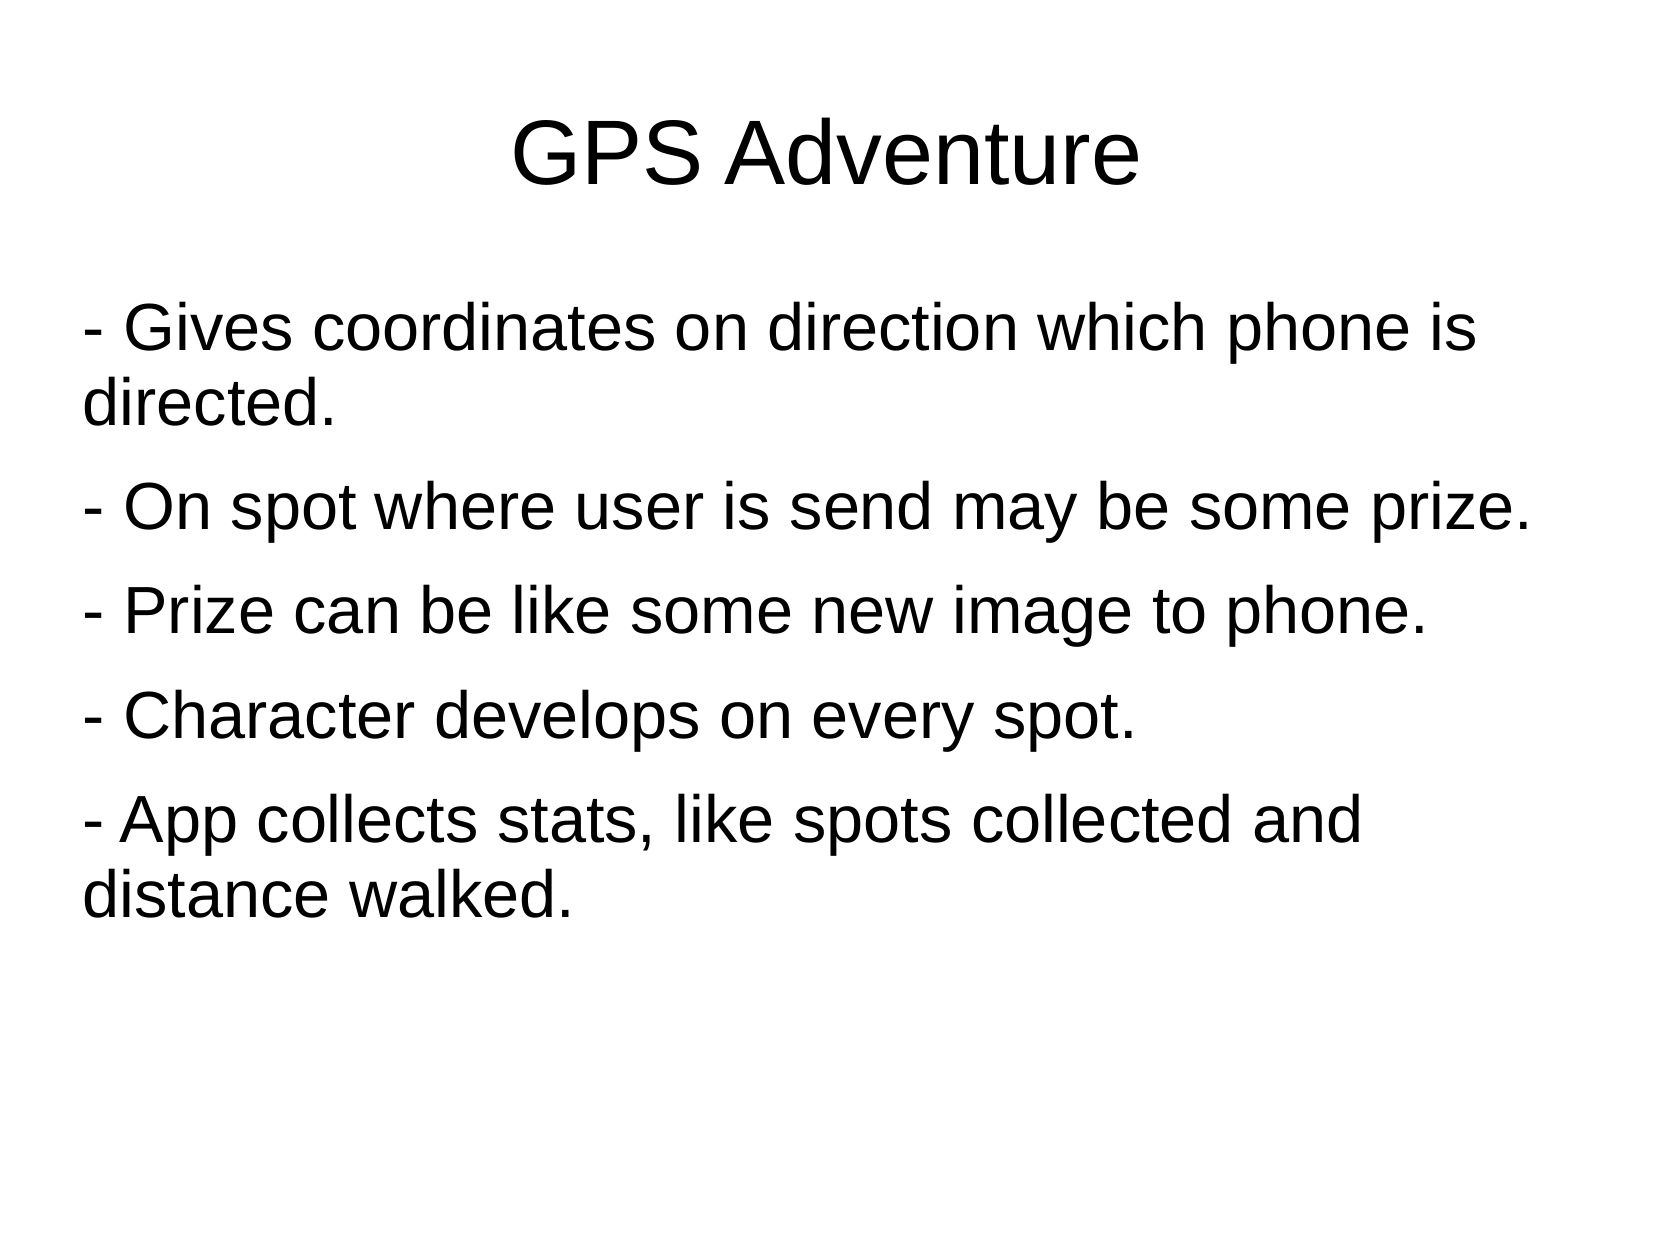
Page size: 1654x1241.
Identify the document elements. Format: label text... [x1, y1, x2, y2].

title GPS Adventure [82, 49, 1571, 257]
list - Gives coordinates on direction which phone is directed. - On spot where user is send may be some prize. - Prize can be like some new image to phone. - Character develops on every spot. - App collects stats, like spots collected and distance walked. [82, 290, 1538, 1010]
